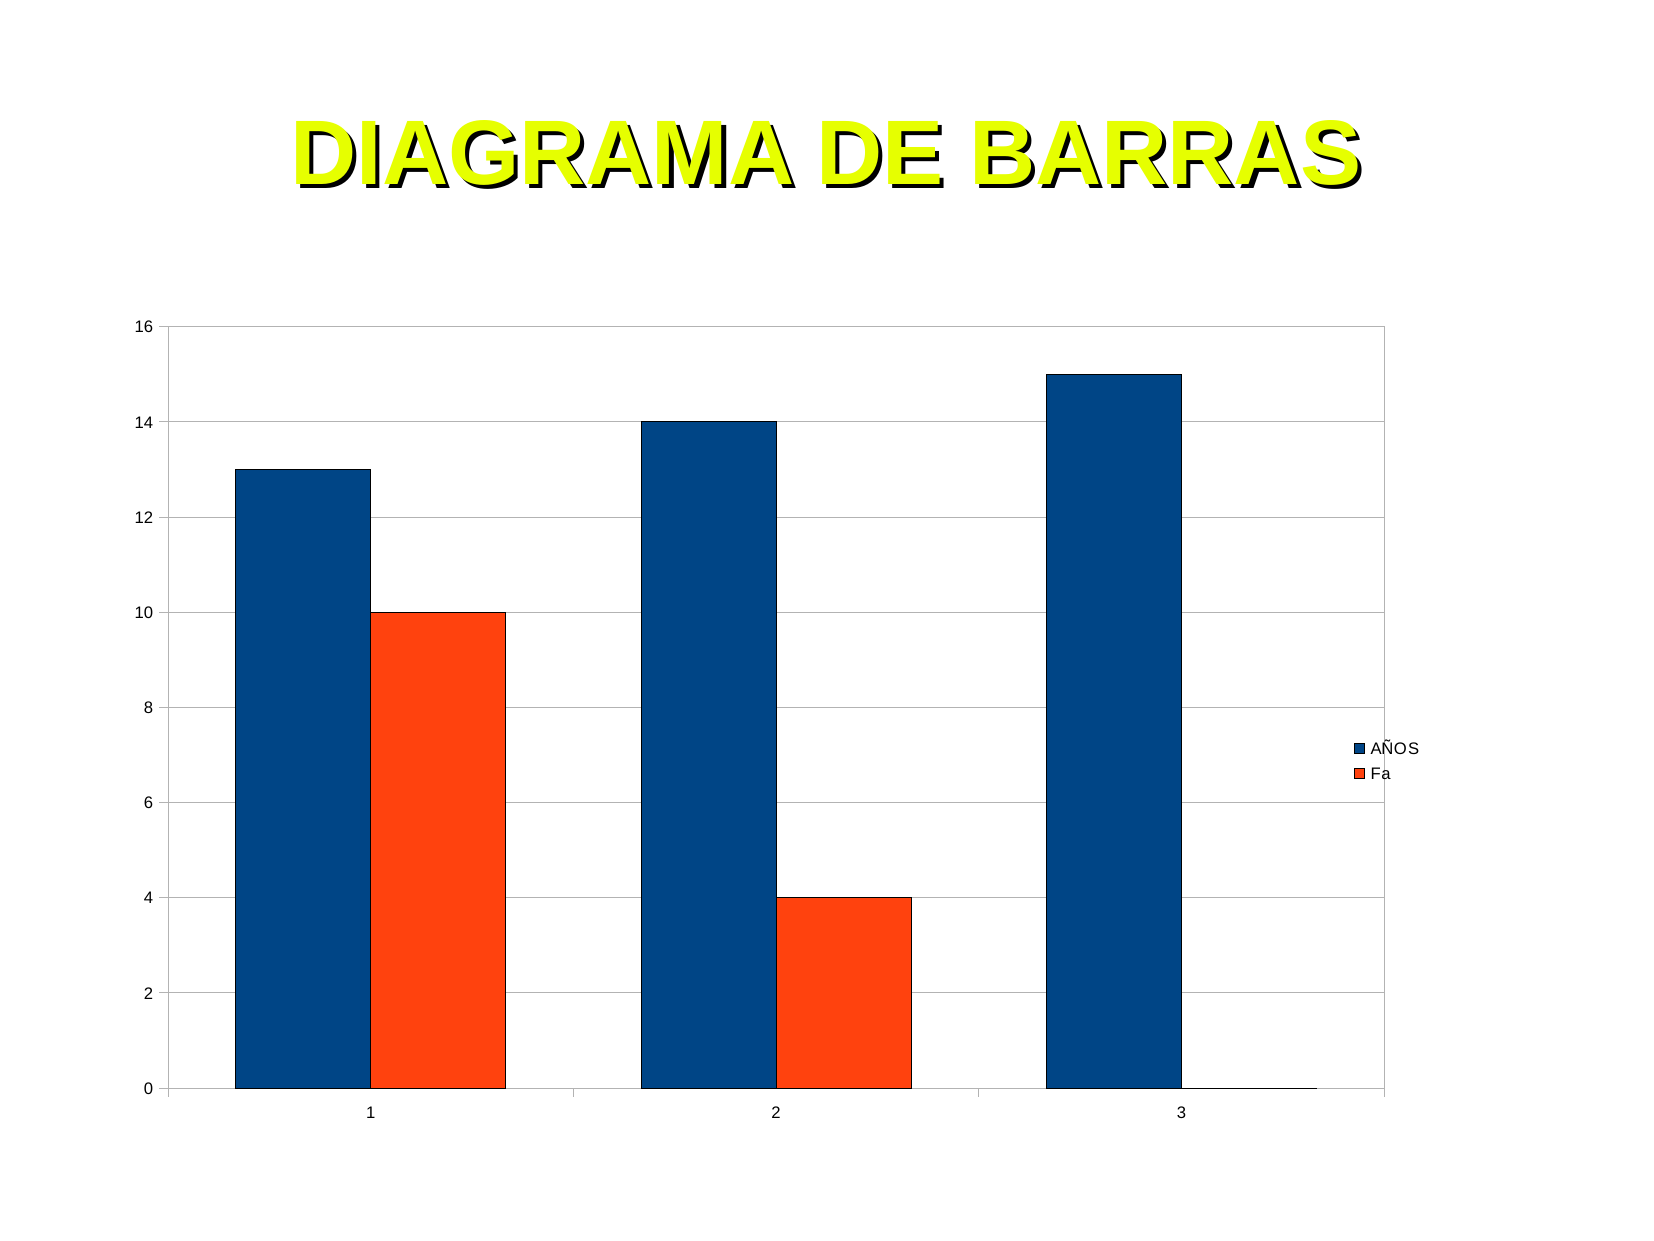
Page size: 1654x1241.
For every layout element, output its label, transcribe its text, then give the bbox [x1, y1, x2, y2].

chart [0, 295, 1654, 1152]
title DIAGRAMA DE BARRAS [82, 56, 1571, 250]
